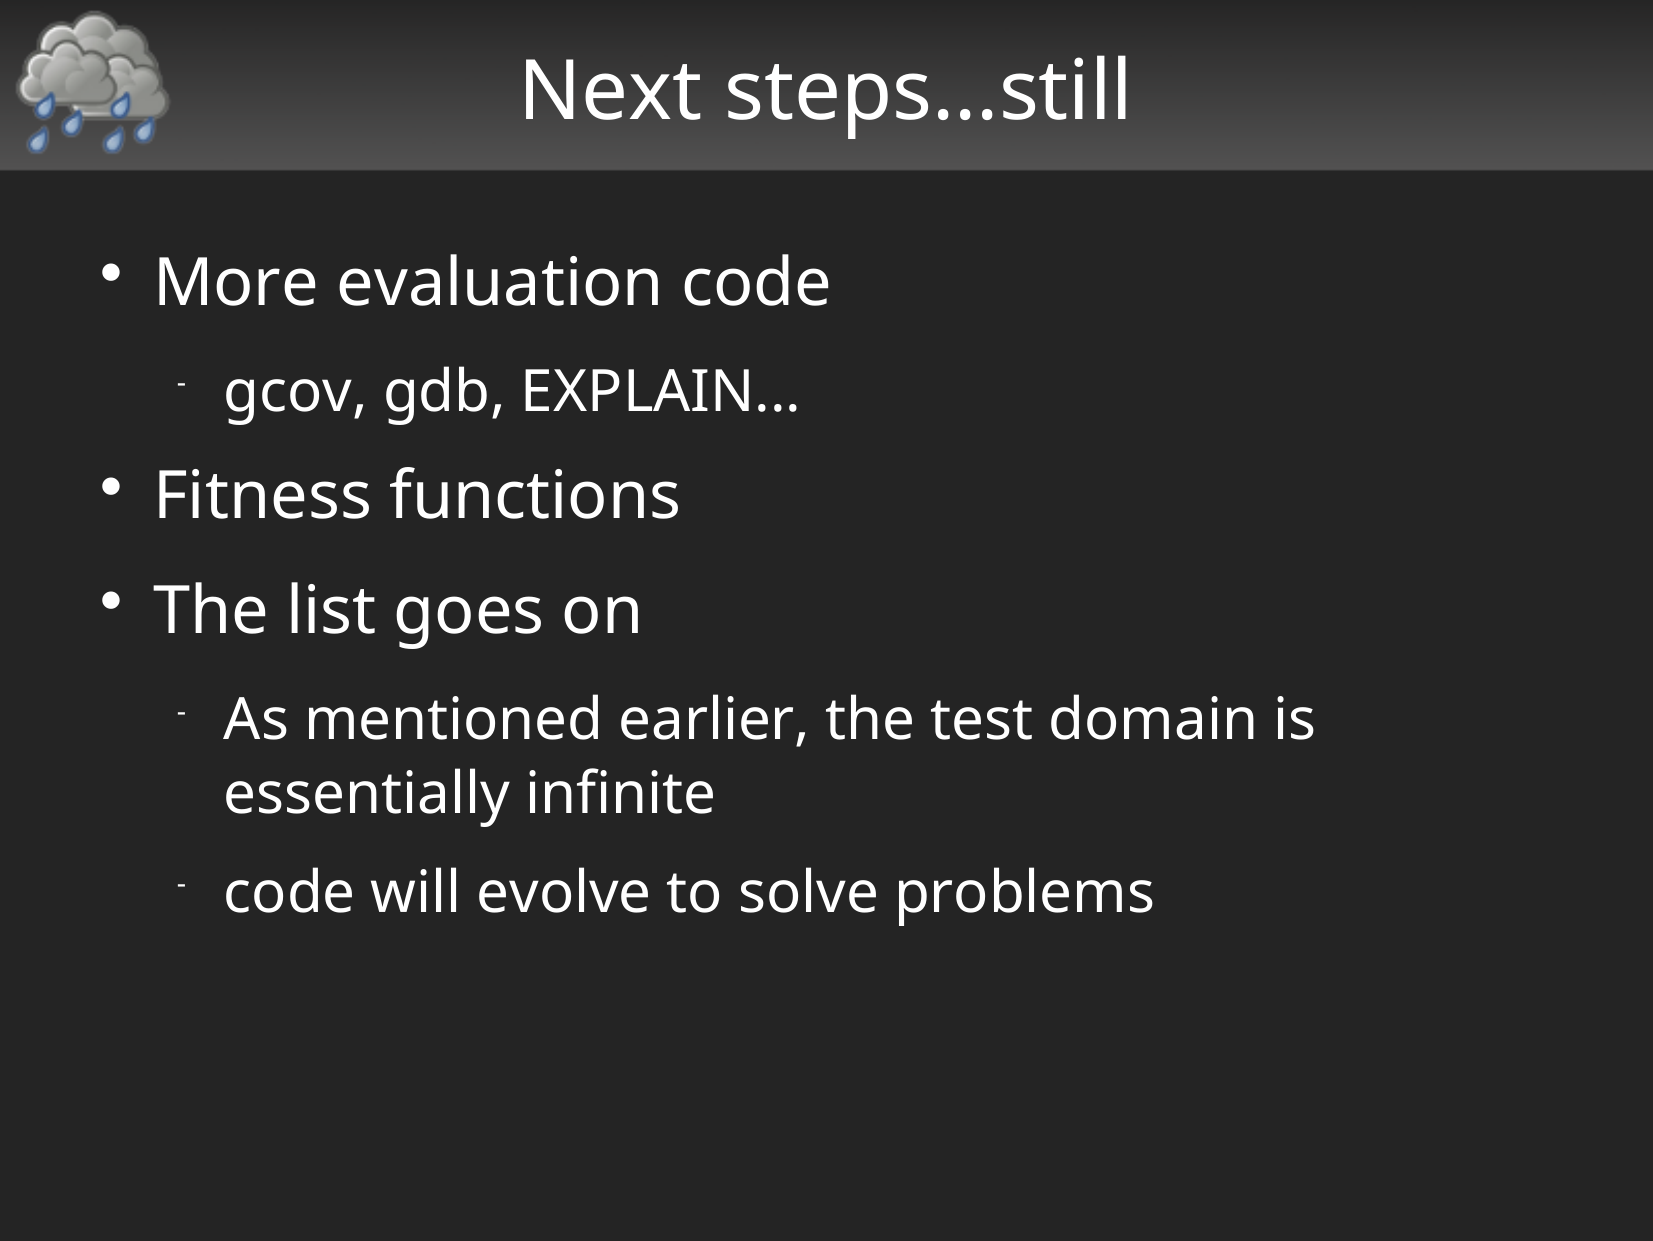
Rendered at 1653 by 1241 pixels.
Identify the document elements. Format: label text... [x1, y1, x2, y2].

title Next steps...still [82, 39, 1570, 137]
list More evaluation code gcov, gdb, EXPLAIN... Fitness functions The list goes on As mentioned earlier, the test domain is essentially infinite code will evolve to solve problems [82, 236, 1570, 1042]
picture [0, 0, 1653, 1241]
